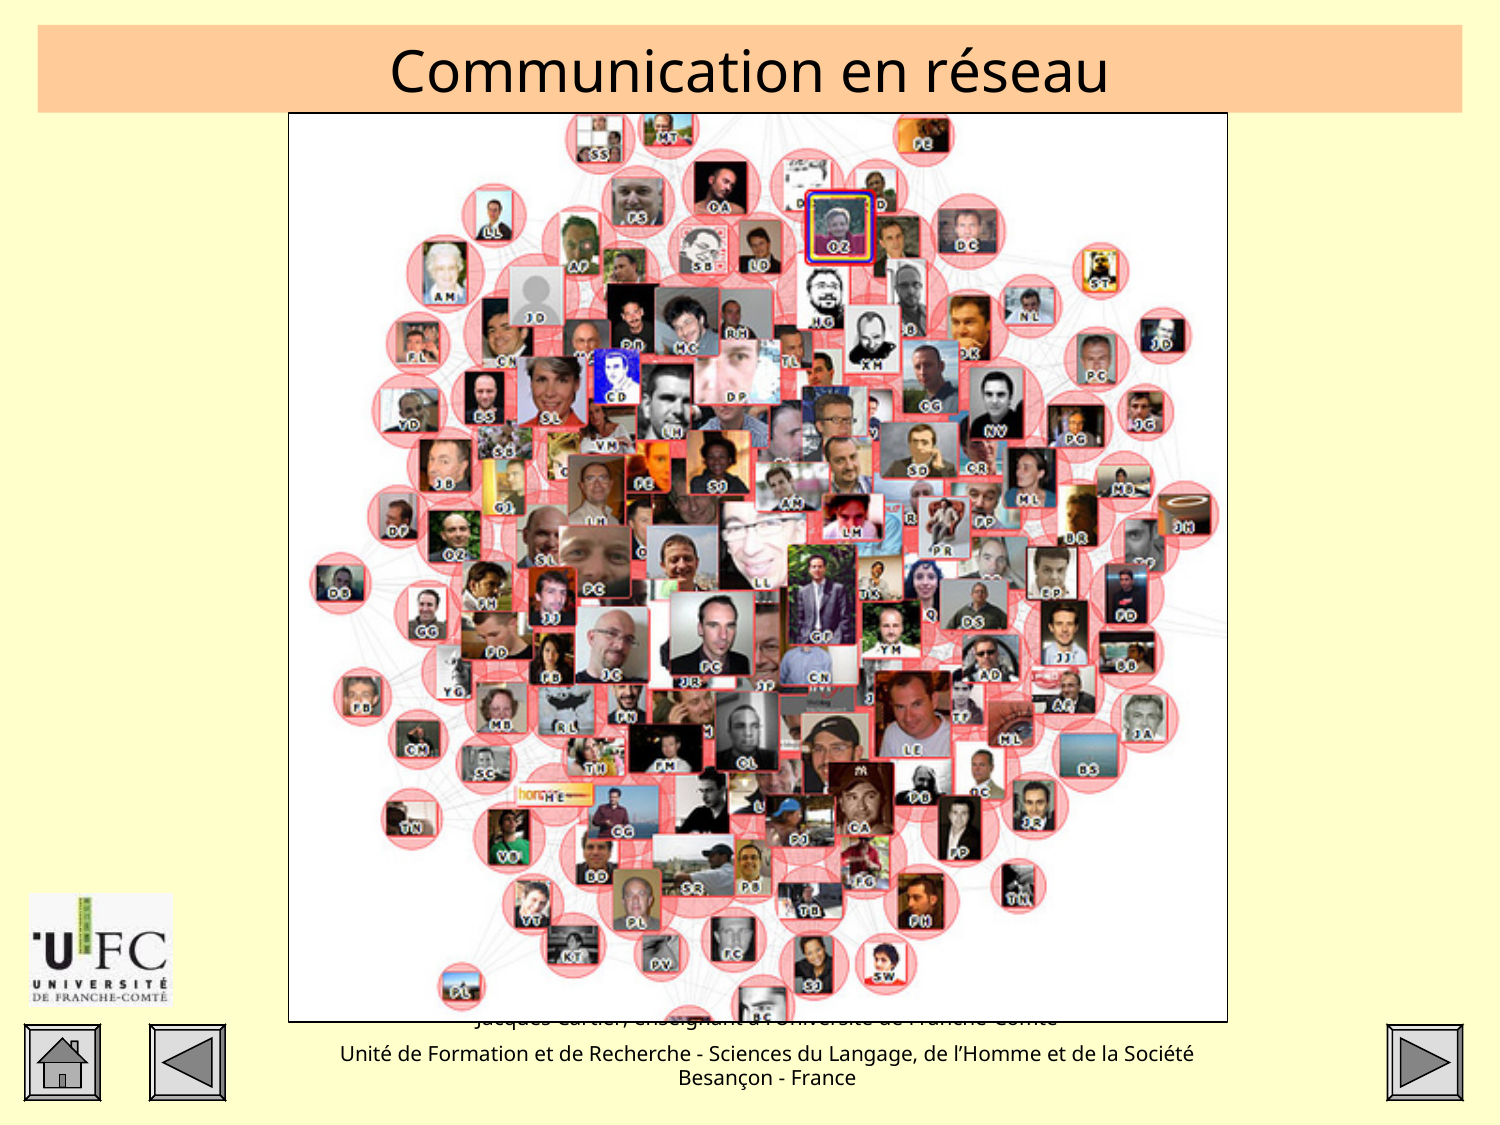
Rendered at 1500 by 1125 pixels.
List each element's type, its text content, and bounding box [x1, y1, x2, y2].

picture [289, 113, 1227, 1022]
title Communication en réseau [37, 24, 1463, 113]
picture [29, 893, 173, 1007]
